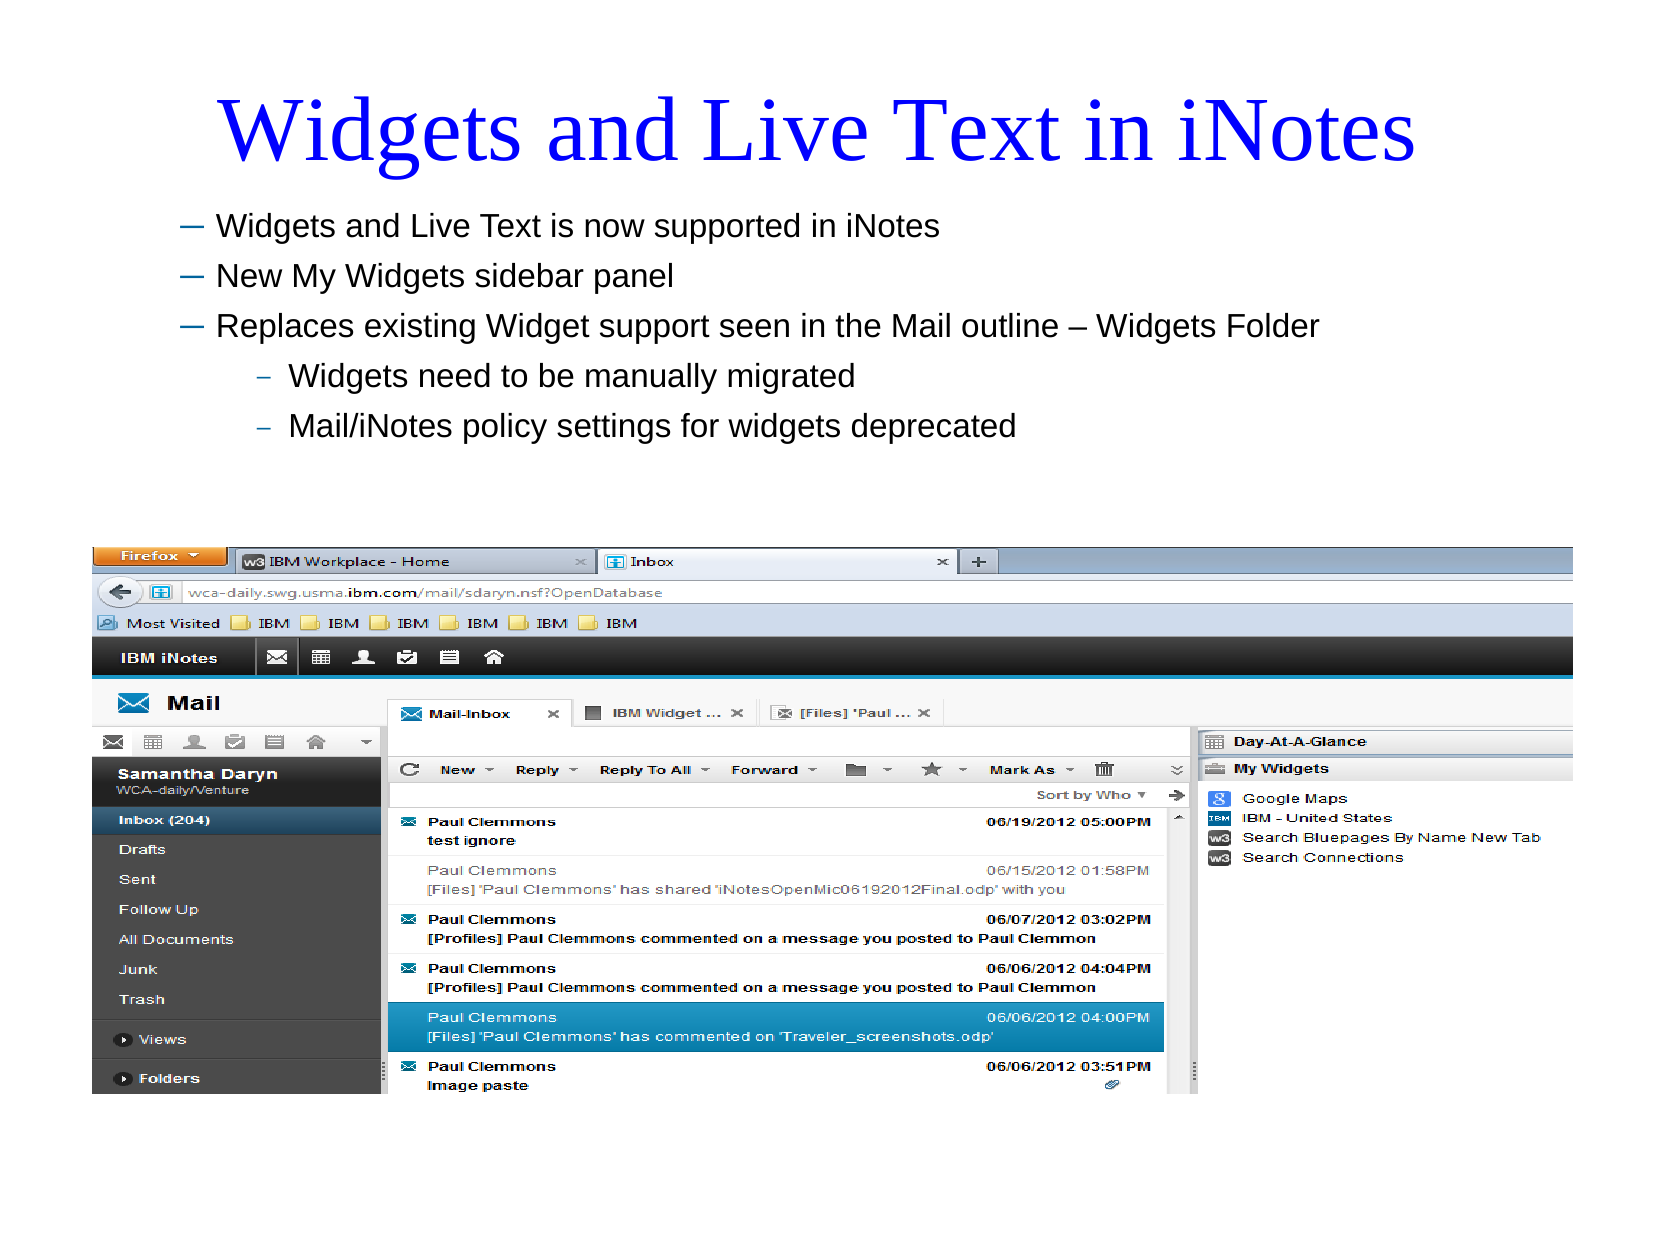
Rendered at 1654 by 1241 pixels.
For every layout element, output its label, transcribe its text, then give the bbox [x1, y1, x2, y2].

text_box Widgets and Live Text is now supported in iNotes New My Widgets sidebar panel Replaces existing Widget support seen in the Mail outline – Widgets Folder Widgets need to be manually migrated Mail/iNotes policy settings for widgets deprecated [91, 209, 1538, 638]
title Widgets and Live Text in iNotes [112, 37, 1525, 210]
picture [92, 547, 1573, 1094]
